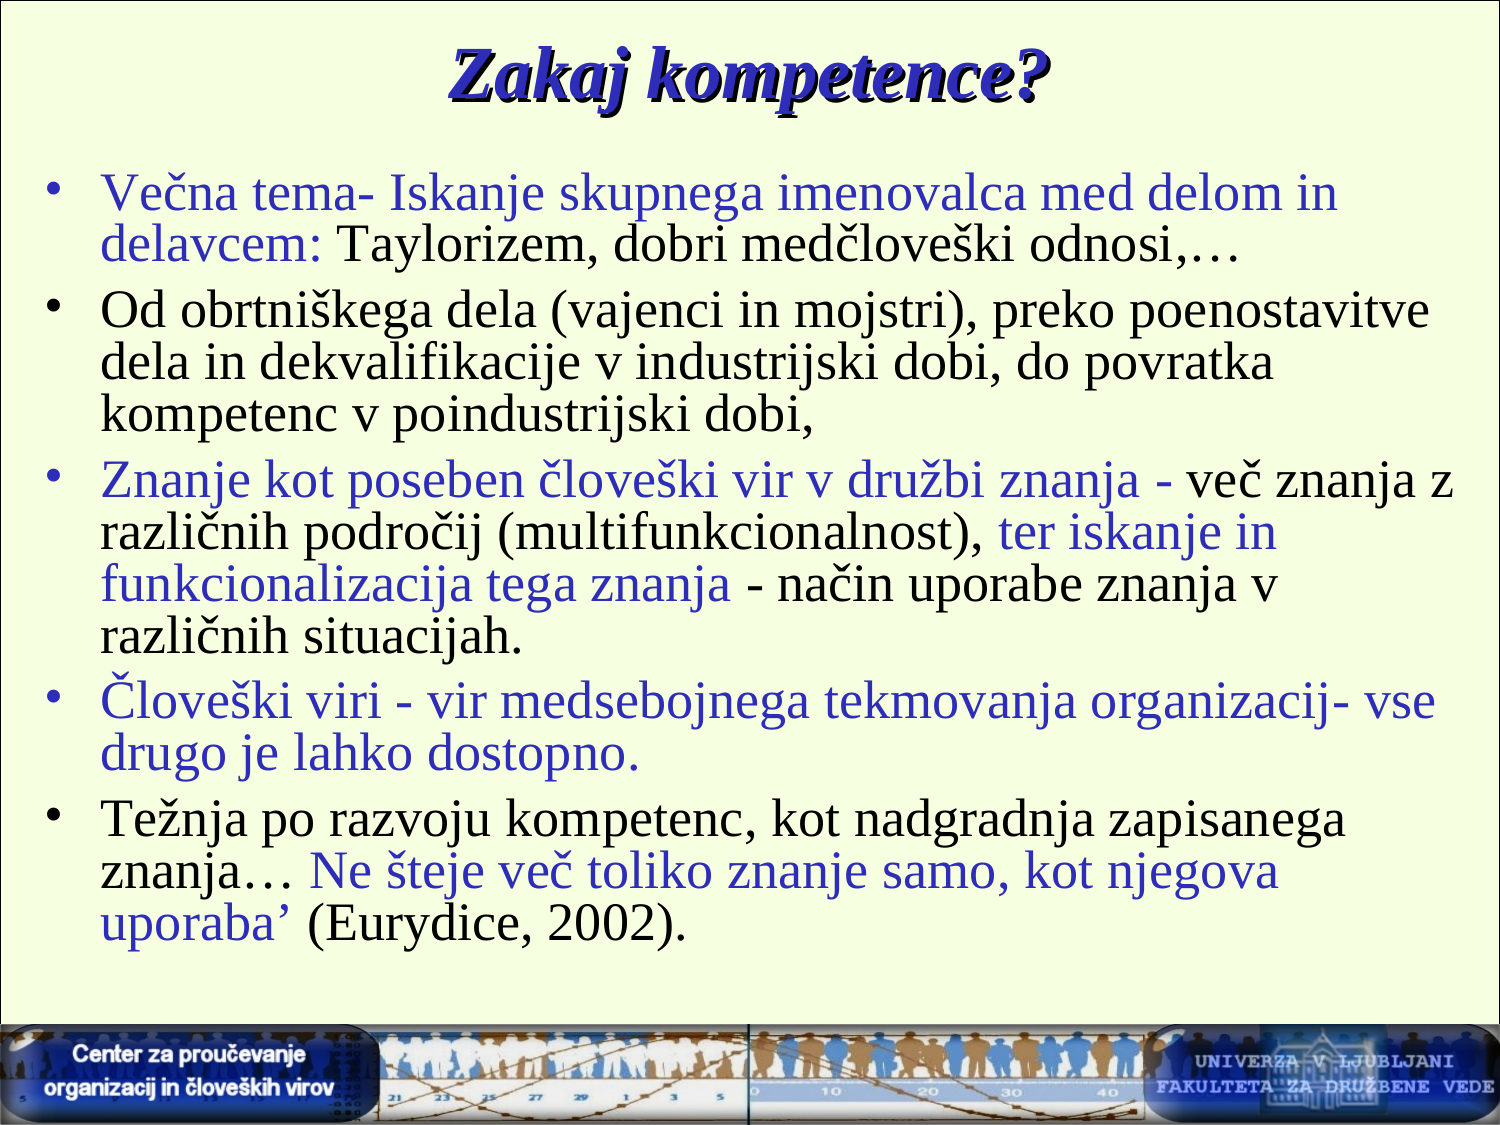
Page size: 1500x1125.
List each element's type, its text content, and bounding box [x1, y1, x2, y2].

list Večna tema- Iskanje skupnega imenovalca med delom in delavcem: Taylorizem, dobri medčloveški odnosi,… Od obrtniškega dela (vajenci in mojstri), preko poenostavitve dela in dekvalifikacije v industrijski dobi, do povratka kompetenc v poindustrijski dobi, Znanje kot poseben človeški vir v družbi znanja - več znanja z različnih področij (multifunkcionalnost), ter iskanje in funkcionalizacija tega znanja - način uporabe znanja v različnih situacijah. Človeški viri - vir medsebojnega tekmovanja organizacij- vse drugo je lahko dostopno. Težnja po razvoju kompetenc, kot nadgradnja zapisanega znanja… Ne šteje več toliko znanje samo, kot njegova uporaba’ (Eurydice, 2002). [29, 160, 1471, 1035]
picture [0, 1024, 1500, 1125]
title Zakaj kompetence? [112, 0, 1388, 138]
